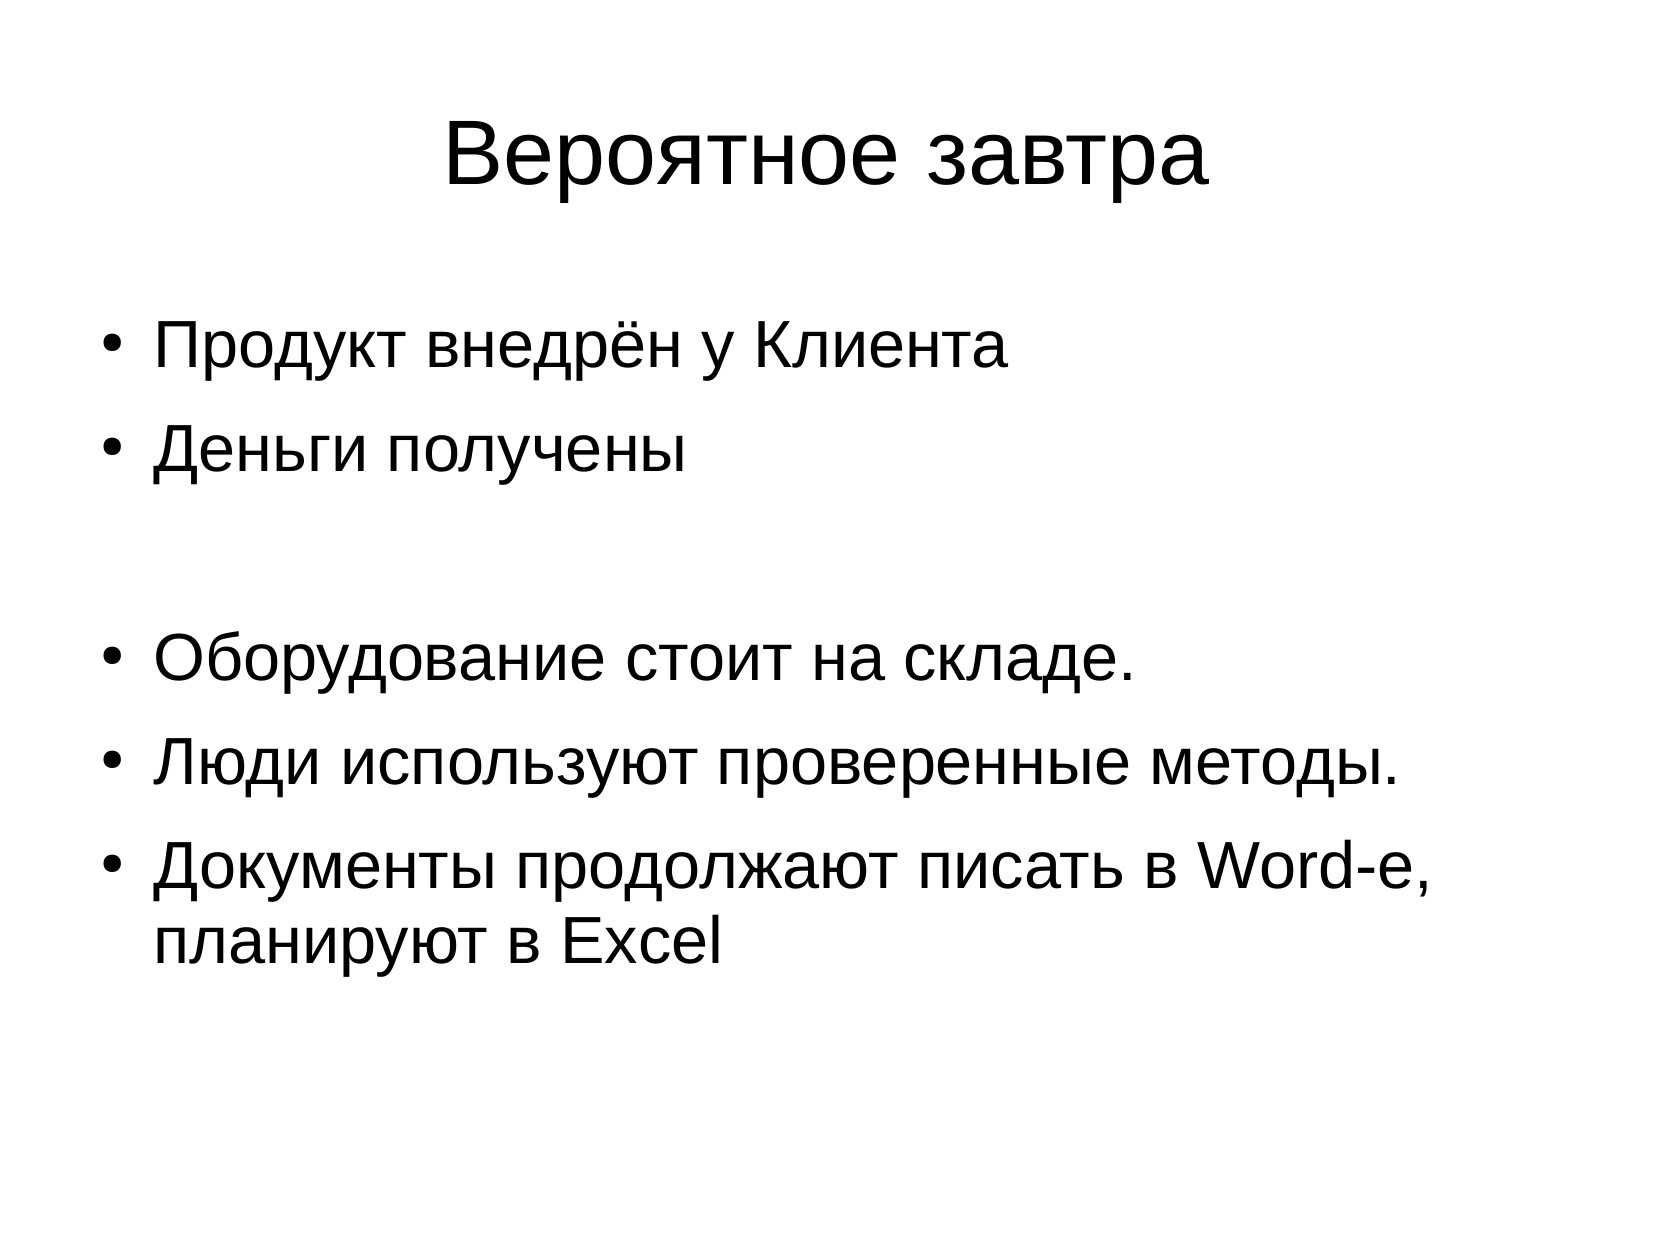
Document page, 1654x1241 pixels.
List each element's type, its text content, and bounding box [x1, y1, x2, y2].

list Продукт внедрён у Клиента Деньги получены Оборудование стоит на складе. Люди используют проверенные методы. Документы продолжают писать в Word-e, планируют в Excel [82, 307, 1571, 1027]
title Вероятное завтра [82, 49, 1571, 257]
